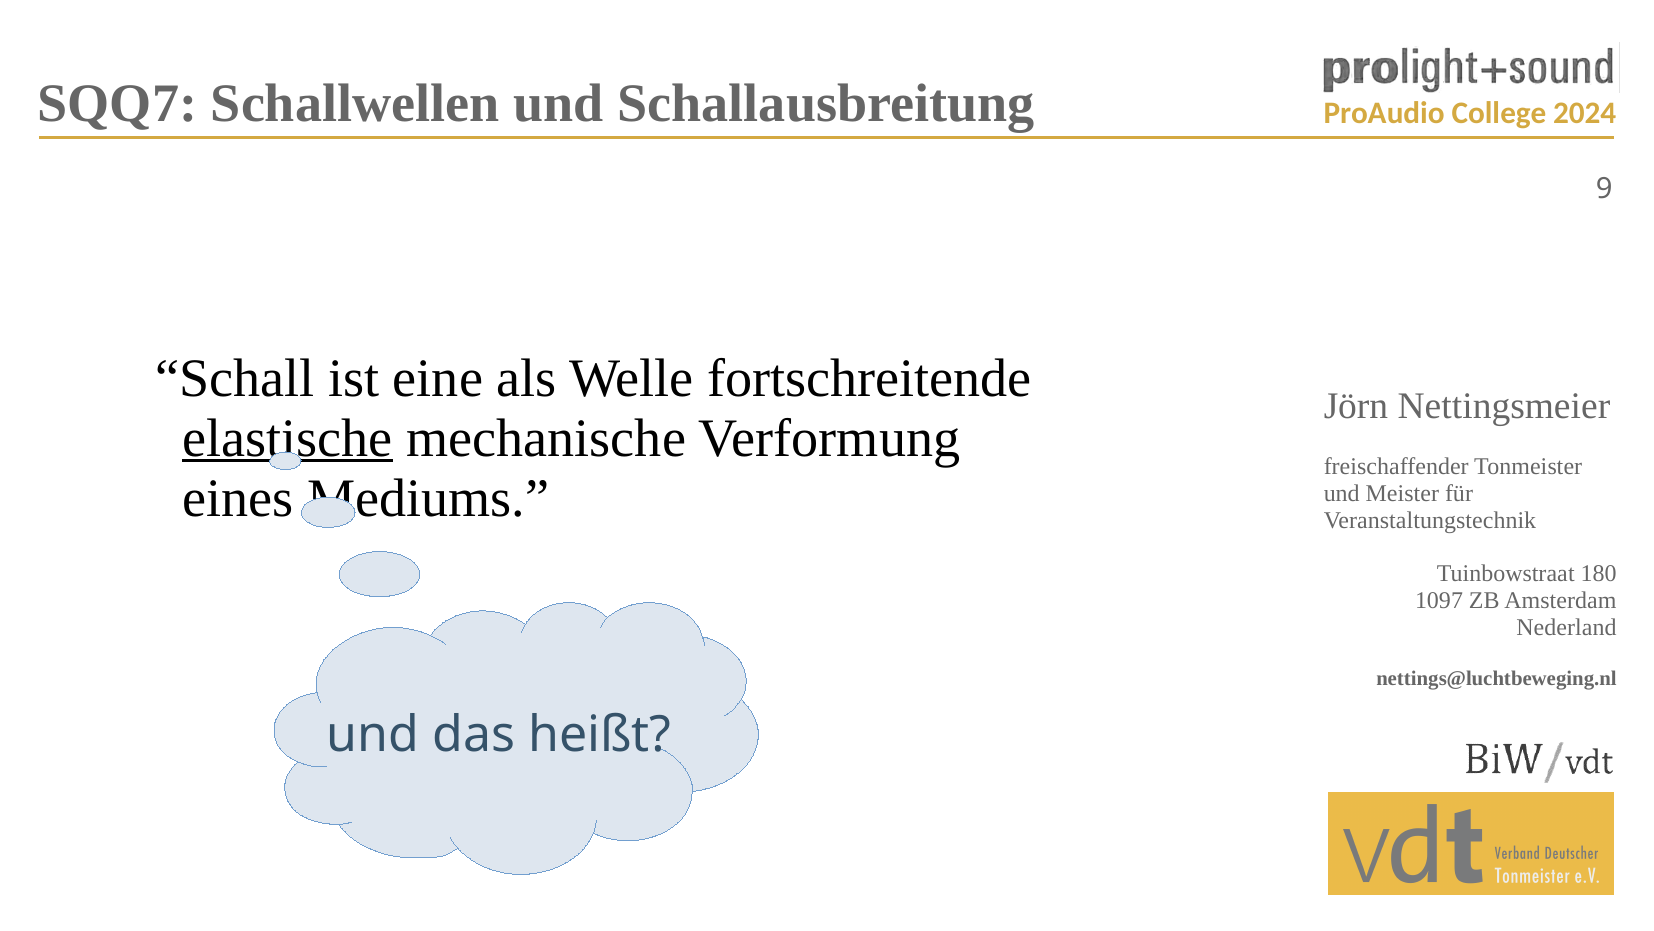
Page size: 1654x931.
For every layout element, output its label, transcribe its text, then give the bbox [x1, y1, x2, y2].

text_box und das heißt? [339, 551, 420, 597]
list Die zweite Quelle kann auch eine Reflexion sein. [1462, 738, 1619, 784]
text_box und das heißt? [301, 497, 356, 528]
picture [1318, 42, 1620, 93]
text_box und das heißt? [269, 451, 302, 470]
list “Schall ist eine als Welle fortschreitende elastische mechanische Verformung eines Mediums.” [37, 187, 1313, 913]
text_box und das heißt? [274, 602, 759, 875]
title SQQ7: Schallwellen und Schallausbreitung [37, 43, 1275, 164]
